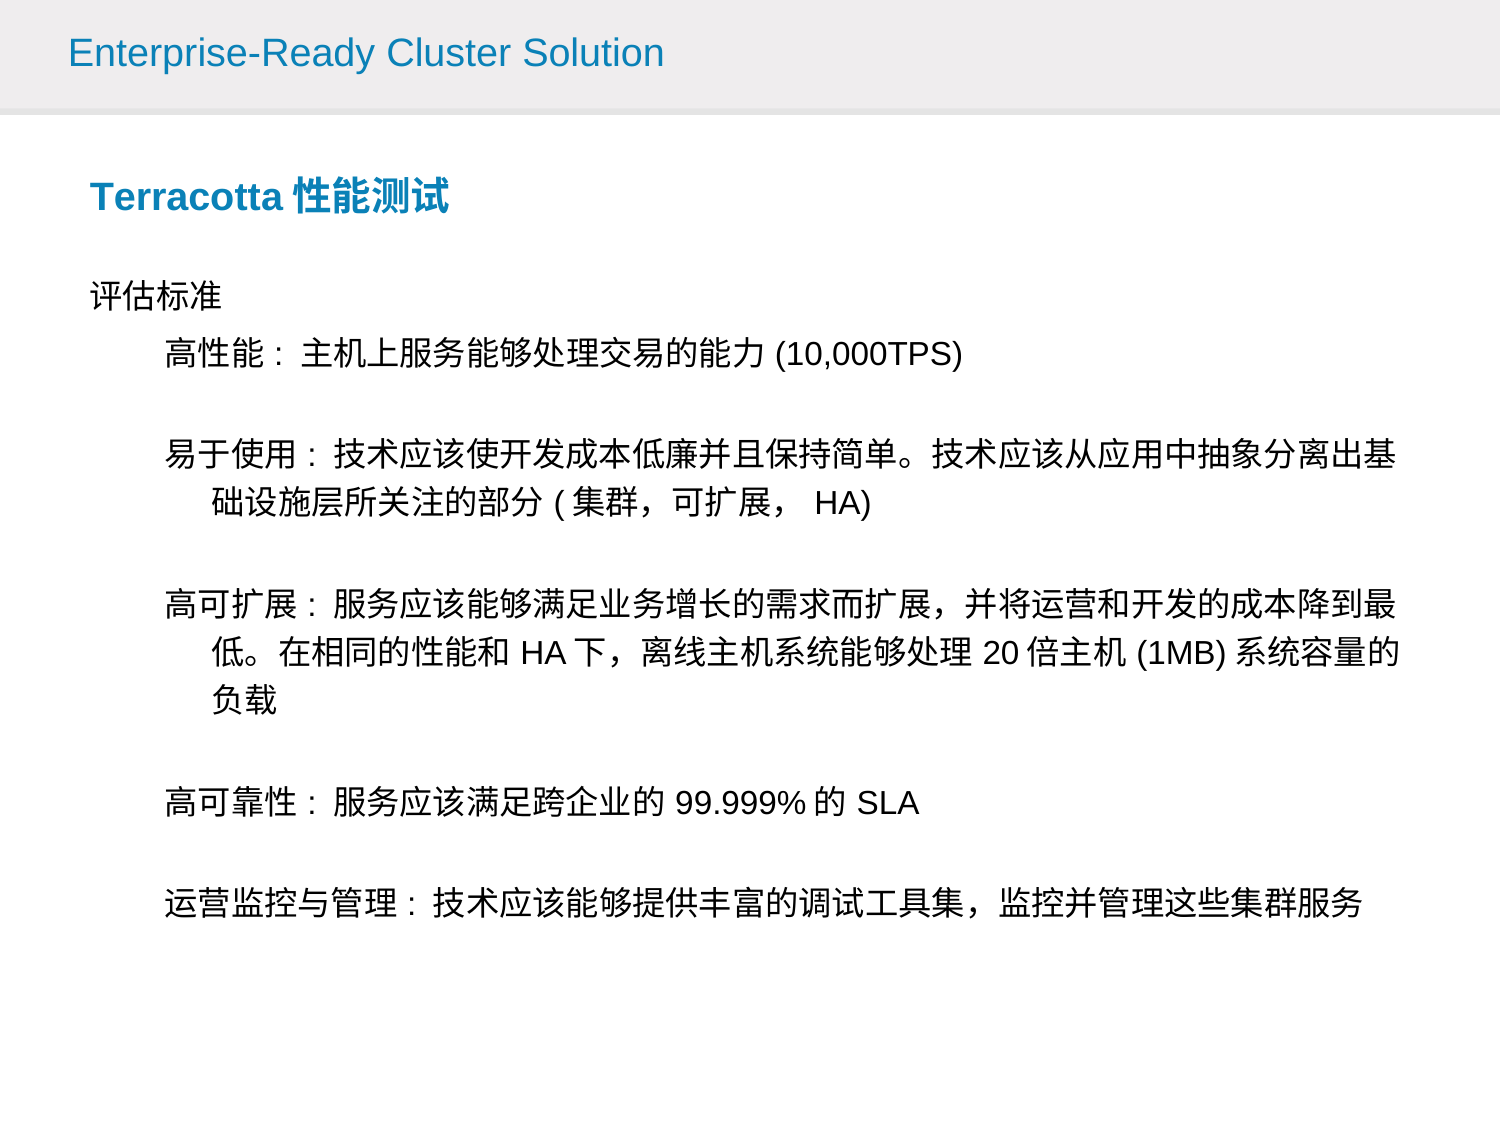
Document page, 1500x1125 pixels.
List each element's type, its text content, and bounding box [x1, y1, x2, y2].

list 评估标准 高性能: 主机上服务能够处理交易的能力(10,000TPS) 易于使用: 技术应该使开发成本低廉并且保持简单。技术应该从应用中抽象分离出基础设施层所关注的部分(集群，可扩展，HA) 高可扩展: 服务应该能够满足业务增长的需求而扩展，并将运营和开发的成本降到最低。在相同的性能和HA下，离线主机系统能够处理20倍主机(1MB)系统容量的负载 高可靠性: 服务应该满足跨企业的99.999%的SLA 运营监控与管理: 技术应该能够提供丰富的调试工具集，监控并管理这些集群服务 [75, 262, 1426, 1006]
picture [0, 0, 1500, 115]
title Terracotta性能测试 [75, 153, 703, 233]
